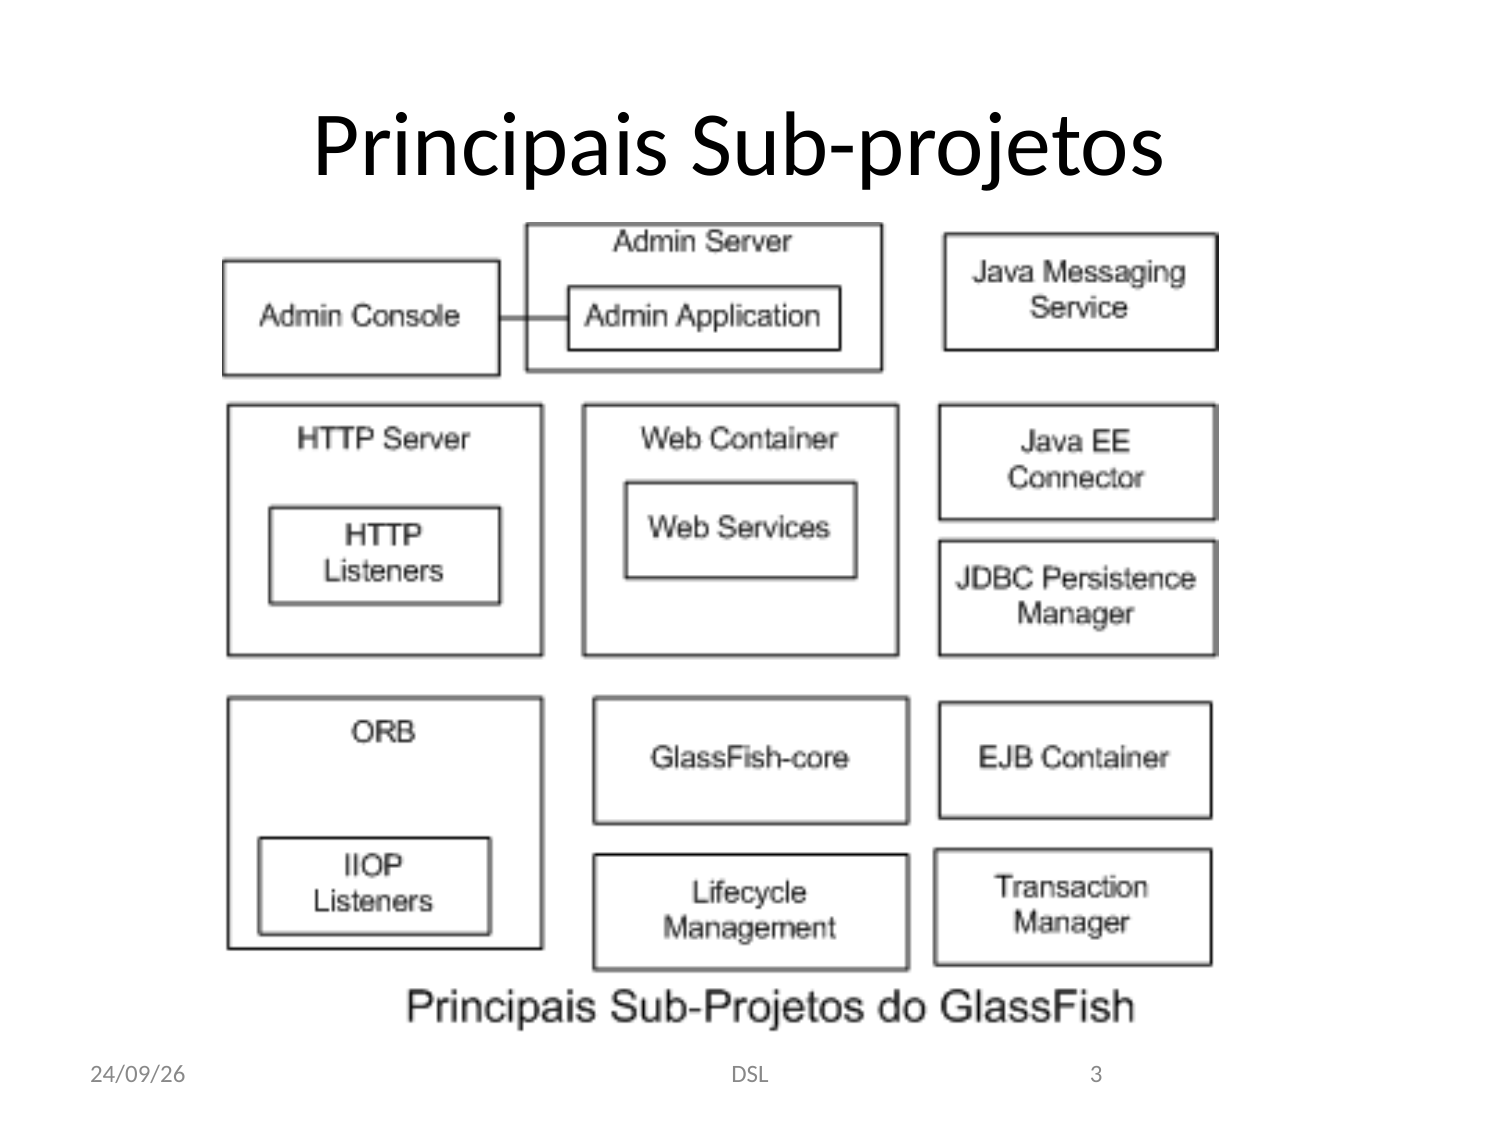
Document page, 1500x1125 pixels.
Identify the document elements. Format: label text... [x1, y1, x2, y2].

text_box [75, 1042, 426, 1103]
text_box DSL [512, 1042, 988, 1103]
title Principais Sub-projetos [75, 45, 1426, 233]
text_box [1074, 1042, 1426, 1103]
picture [222, 222, 1219, 1037]
